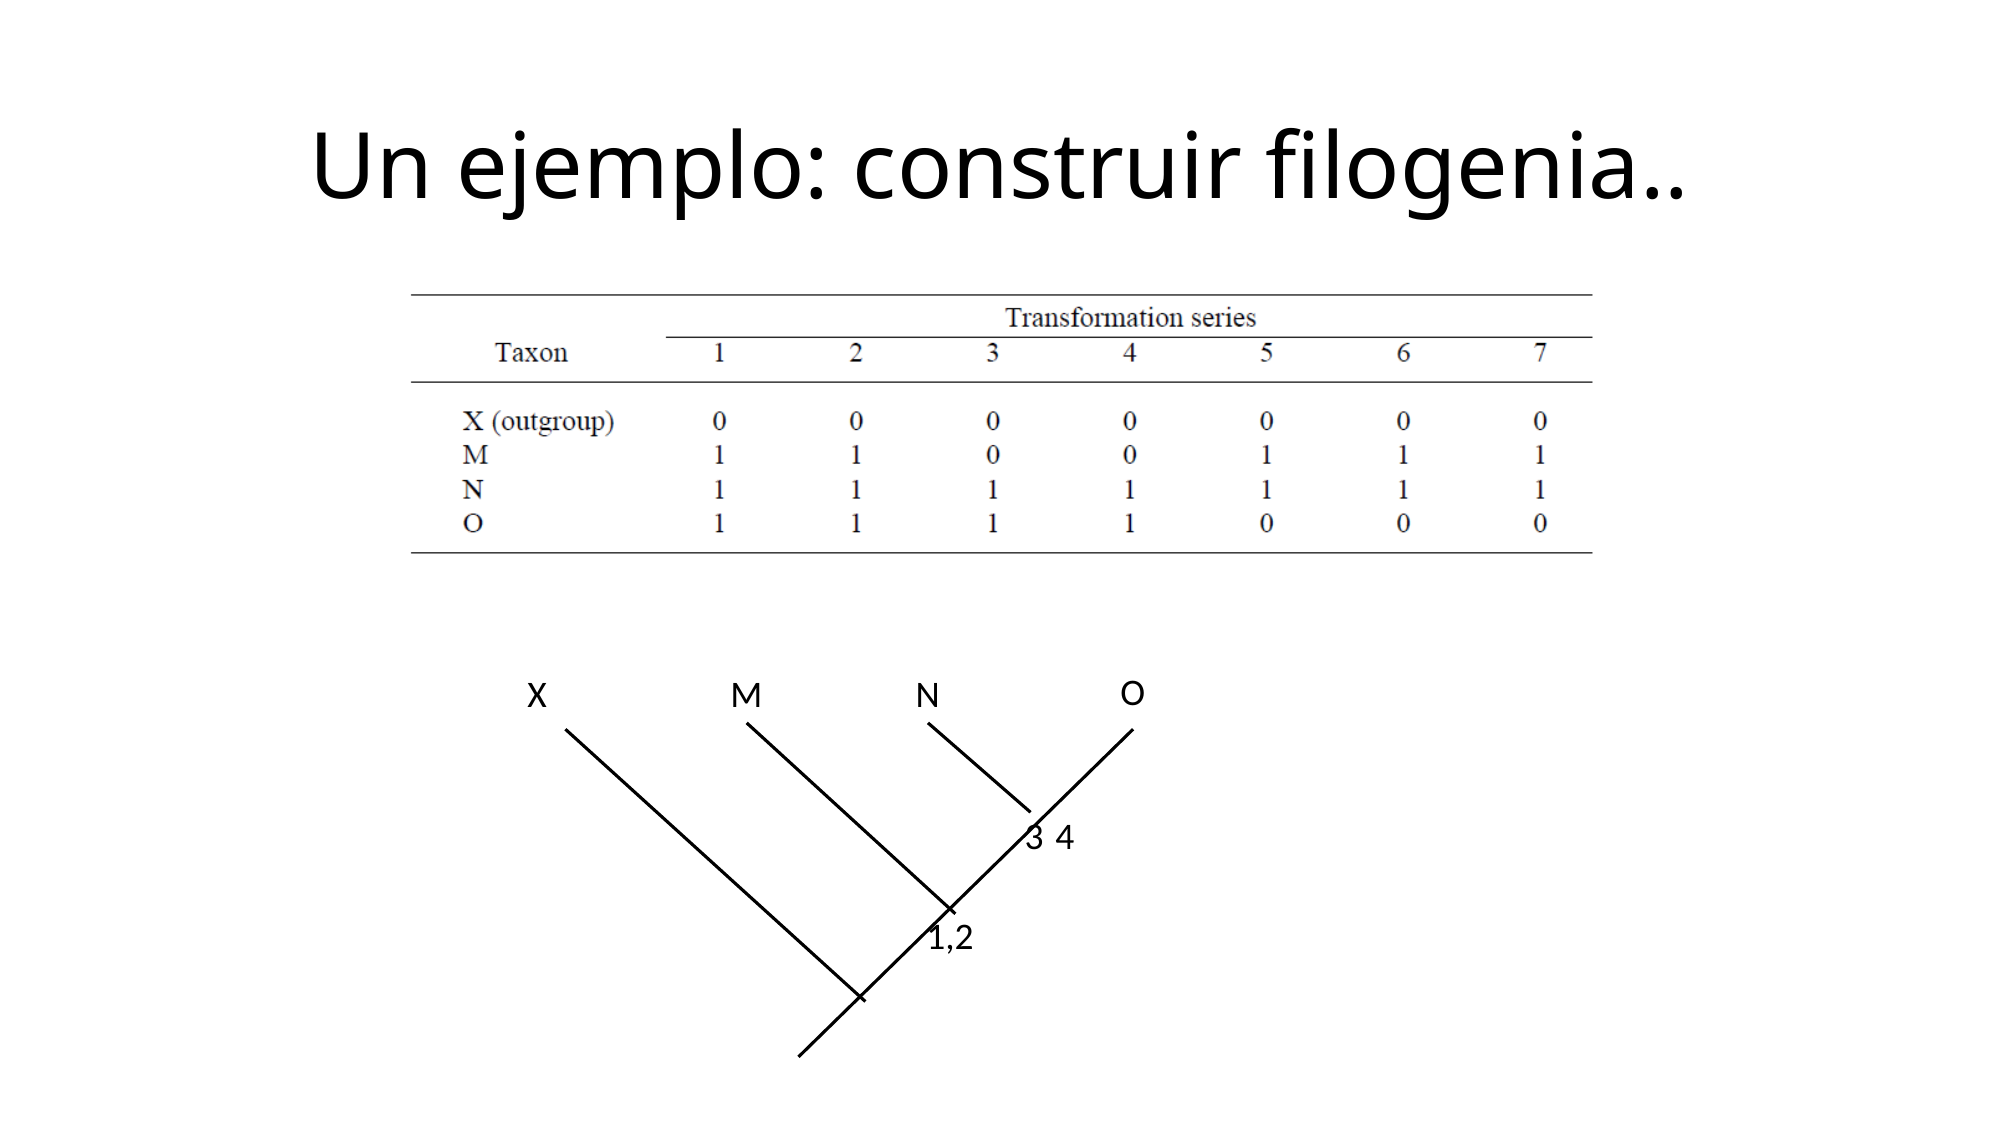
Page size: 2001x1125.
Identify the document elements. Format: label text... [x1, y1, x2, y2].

title Un ejemplo: construir filogenia.. [137, 59, 1863, 278]
text_box M [715, 662, 779, 723]
text_box O [1105, 660, 1161, 721]
text_box 1,2 [911, 904, 1045, 965]
text_box 3 [1009, 804, 1040, 866]
text_box N [900, 662, 956, 723]
text_box X [512, 662, 566, 723]
picture [390, 278, 1610, 571]
text_box 4 [1040, 804, 1090, 866]
